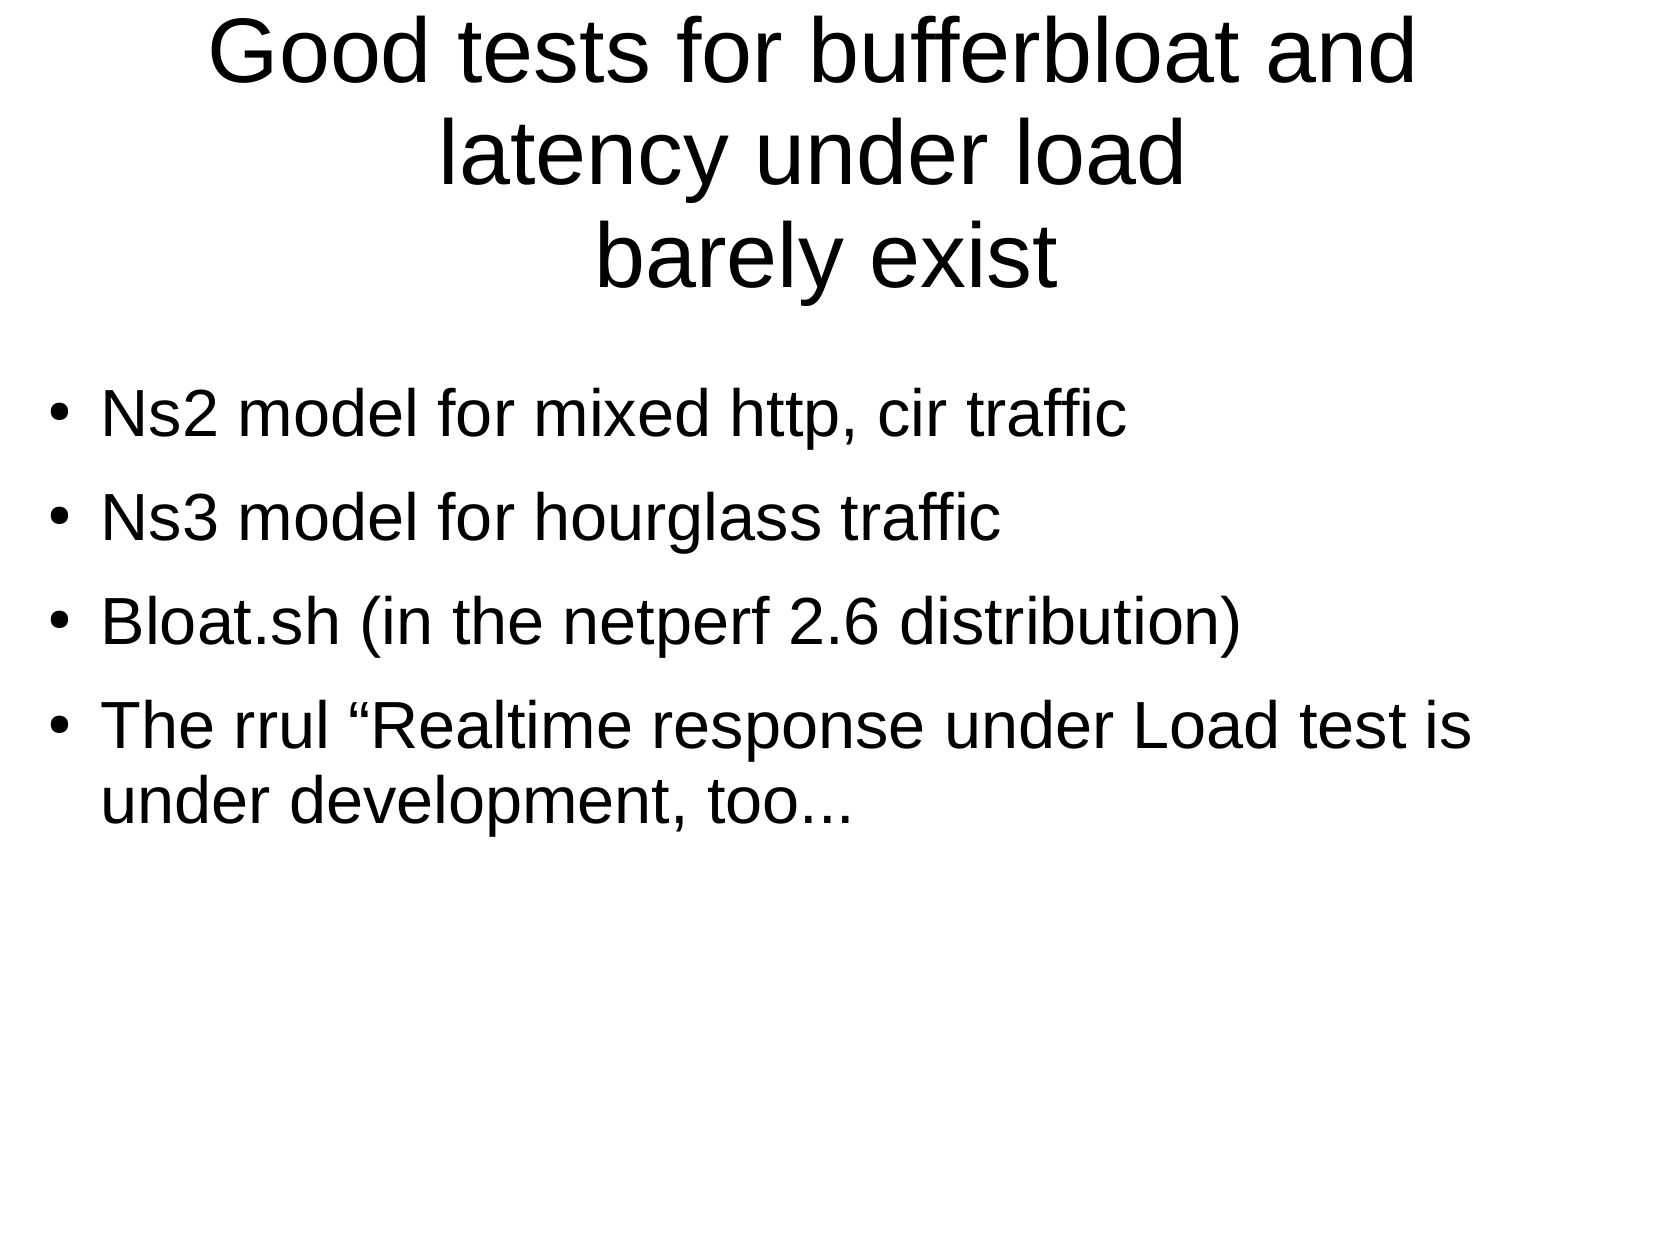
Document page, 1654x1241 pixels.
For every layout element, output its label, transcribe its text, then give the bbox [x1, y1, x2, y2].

list Ns2 model for mixed http, cir traffic Ns3 model for hourglass traffic Bloat.sh (in the netperf 2.6 distribution) The rrul “Realtime response under Load test is under development, too... [30, 375, 1486, 1096]
title Good tests for bufferbloat and latency under load barely exist [82, 0, 1571, 307]
